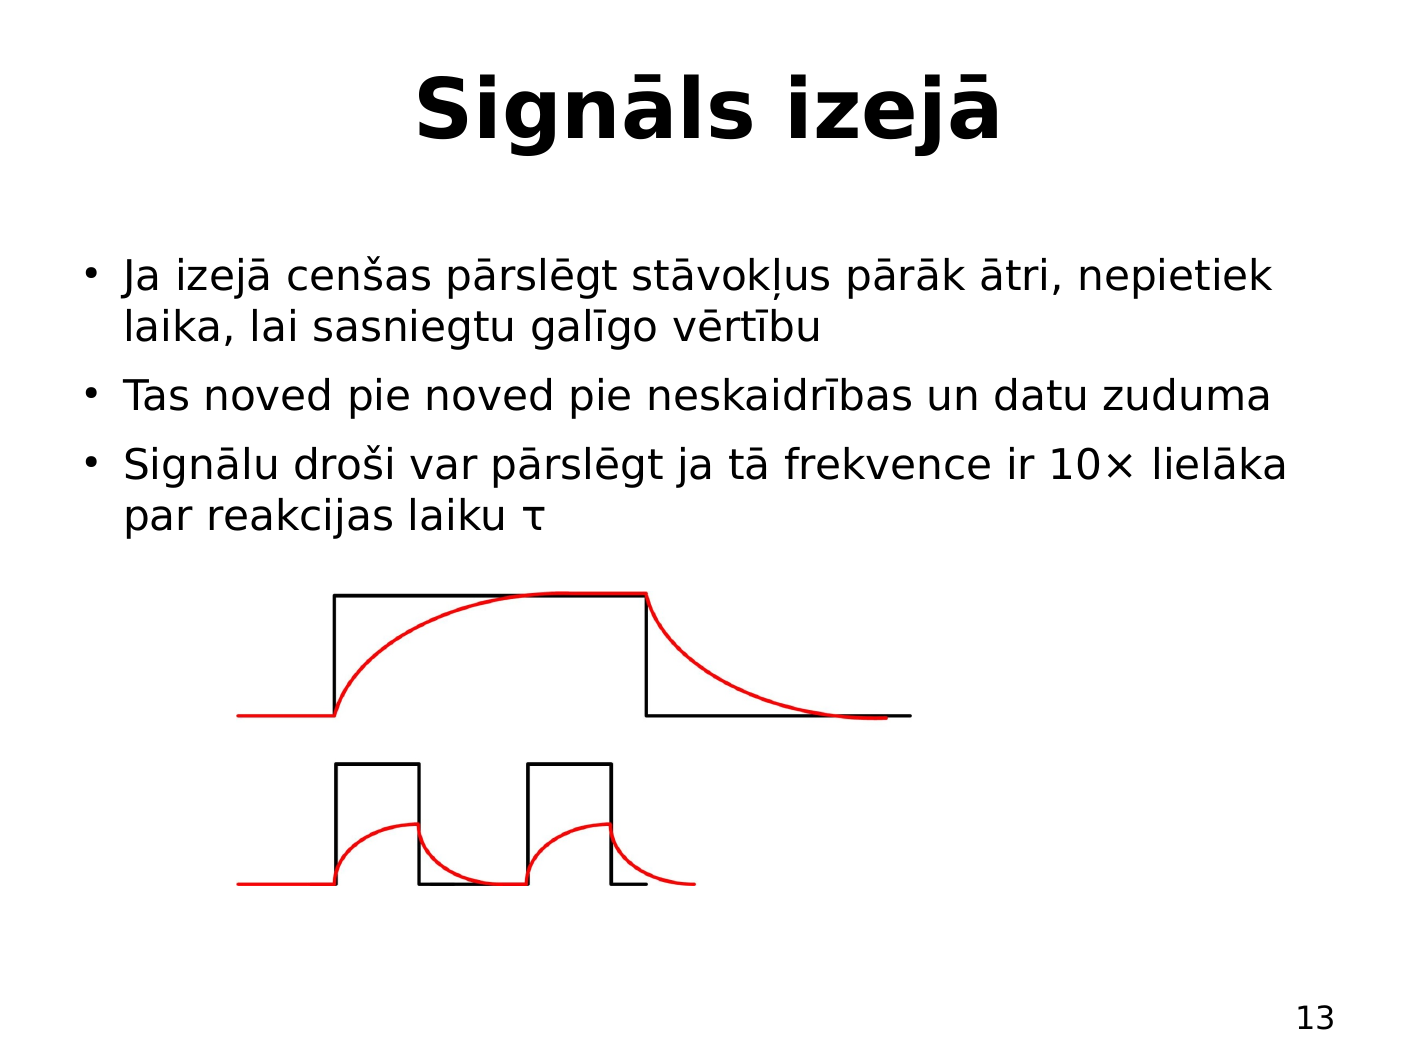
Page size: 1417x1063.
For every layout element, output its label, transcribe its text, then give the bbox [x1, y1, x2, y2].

picture [236, 591, 912, 886]
title Signāls izejā [70, 42, 1346, 168]
list Ja izejā cenšas pārslēgt stāvokļus pārāk ātri, nepietiek laika, lai sasniegtu galīgo vērtību Tas noved pie noved pie neskaidrības un datu zuduma Signālu droši var pārslēgt ja tā frekvence ir 10× lielāka par reakcijas laiku τ [70, 248, 1346, 543]
